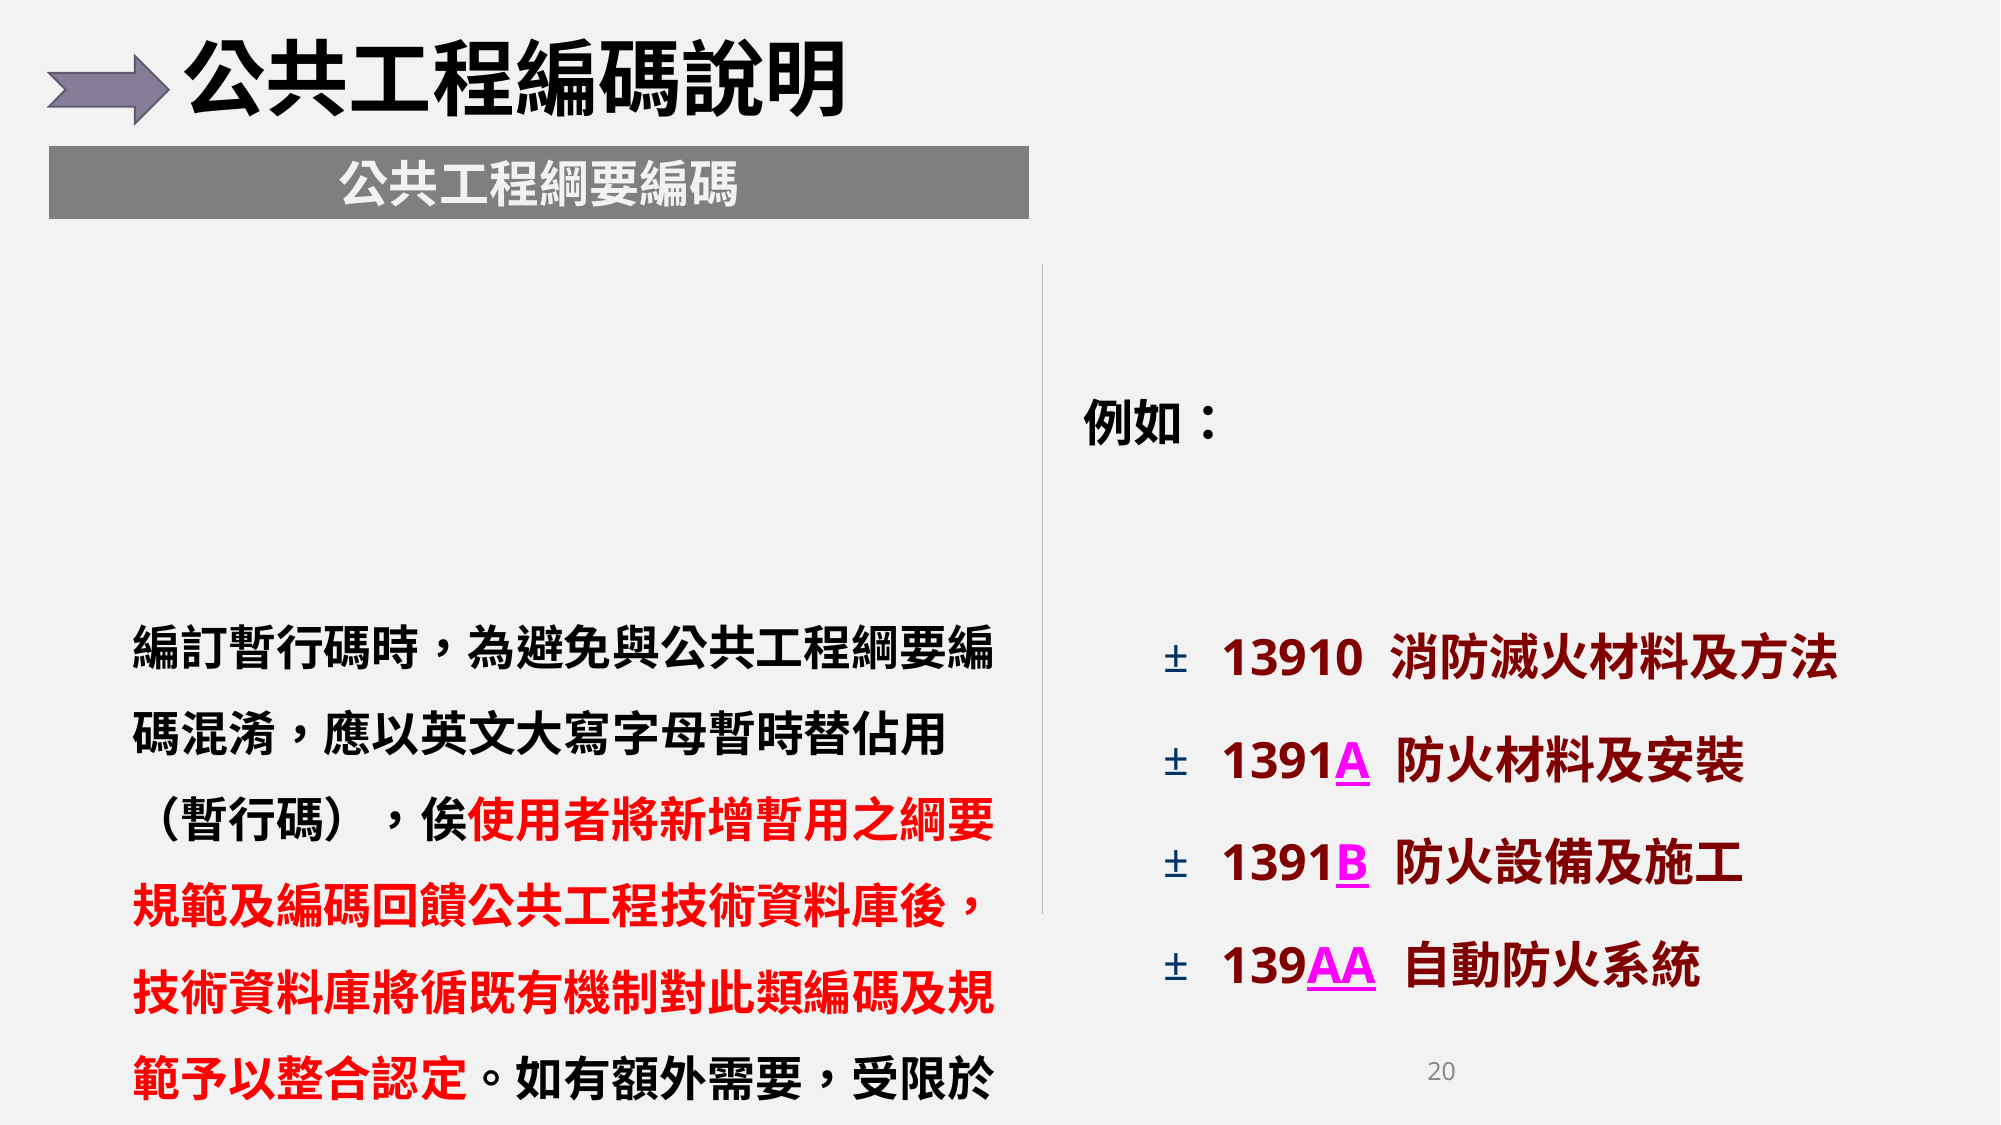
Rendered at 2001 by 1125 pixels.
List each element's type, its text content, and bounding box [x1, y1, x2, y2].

text_box 13910 消防滅火材料及方法 1391A 防火材料及安裝 1391B 防火設備及施工 139AA 自動防火系統 [985, 595, 1878, 701]
text_box 公共工程編碼說明 [167, 18, 1375, 135]
text_box 20 [1412, 1042, 1863, 1103]
text_box 編訂暫行碼時，為避免與公共工程綱要編碼混淆，應以英文大寫字母暫時替佔用（暫行碼），俟使用者將新增暫用之綱要規範及編碼回饋公共工程技術資料庫後，技術資料庫將循既有機制對此類編碼及規範予以整合認定。如有額外需要，受限於既有編碼與章名，無適當編碼可供自訂規範章名時，可於相關編碼之第4碼及第5碼，以英文大寫字母暫時佔用，技術資料庫將針對此類編碼，儘快整合認定。 [122, 588, 1011, 695]
text_box [48, 55, 167, 124]
text_box 公共工程綱要編碼 [49, 146, 1029, 219]
text_box 例如： [775, 353, 1541, 460]
